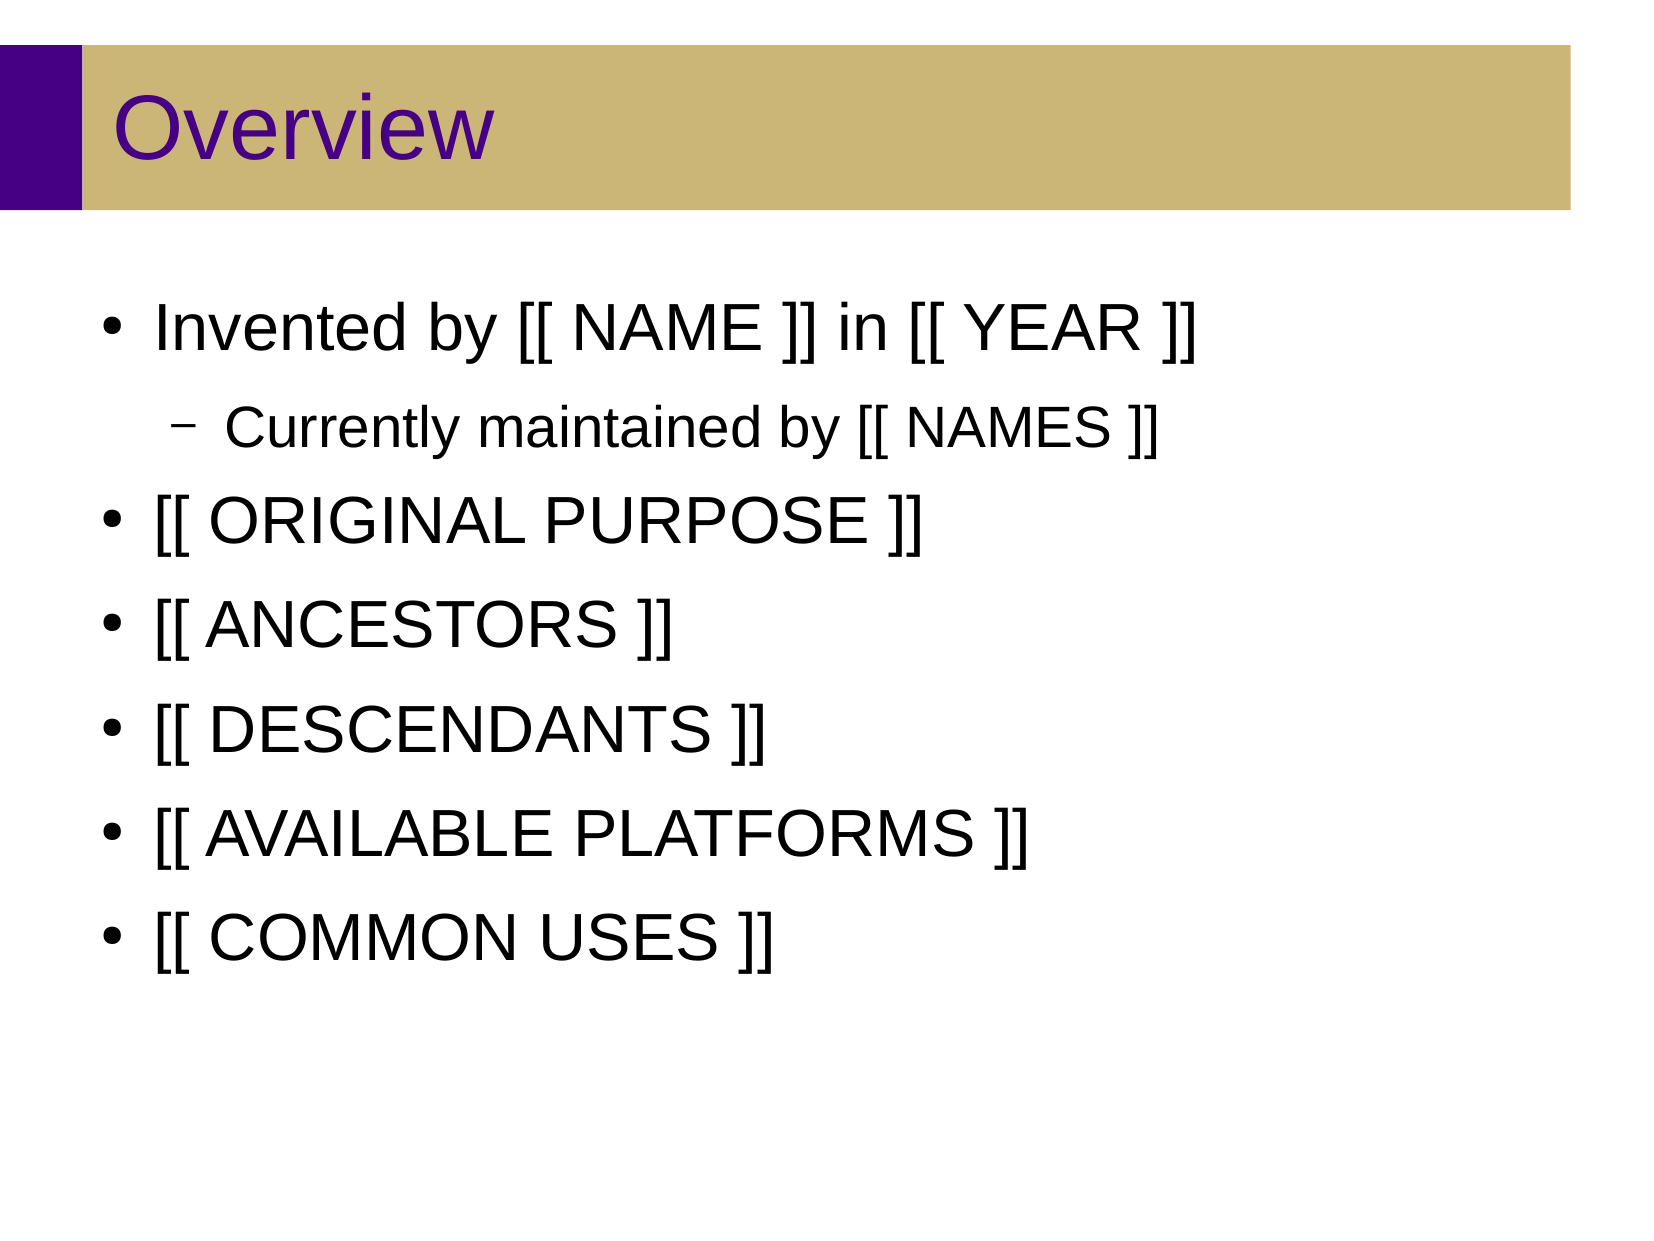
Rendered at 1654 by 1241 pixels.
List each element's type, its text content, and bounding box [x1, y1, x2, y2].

title Overview [82, 45, 1571, 211]
list Invented by [[ NAME ]] in [[ YEAR ]] Currently maintained by [[ NAMES ]] [[ ORIGINAL PURPOSE ]] [[ ANCESTORS ]] [[ DESCENDANTS ]] [[ AVAILABLE PLATFORMS ]] [[ COMMON USES ]] [82, 290, 1571, 1010]
